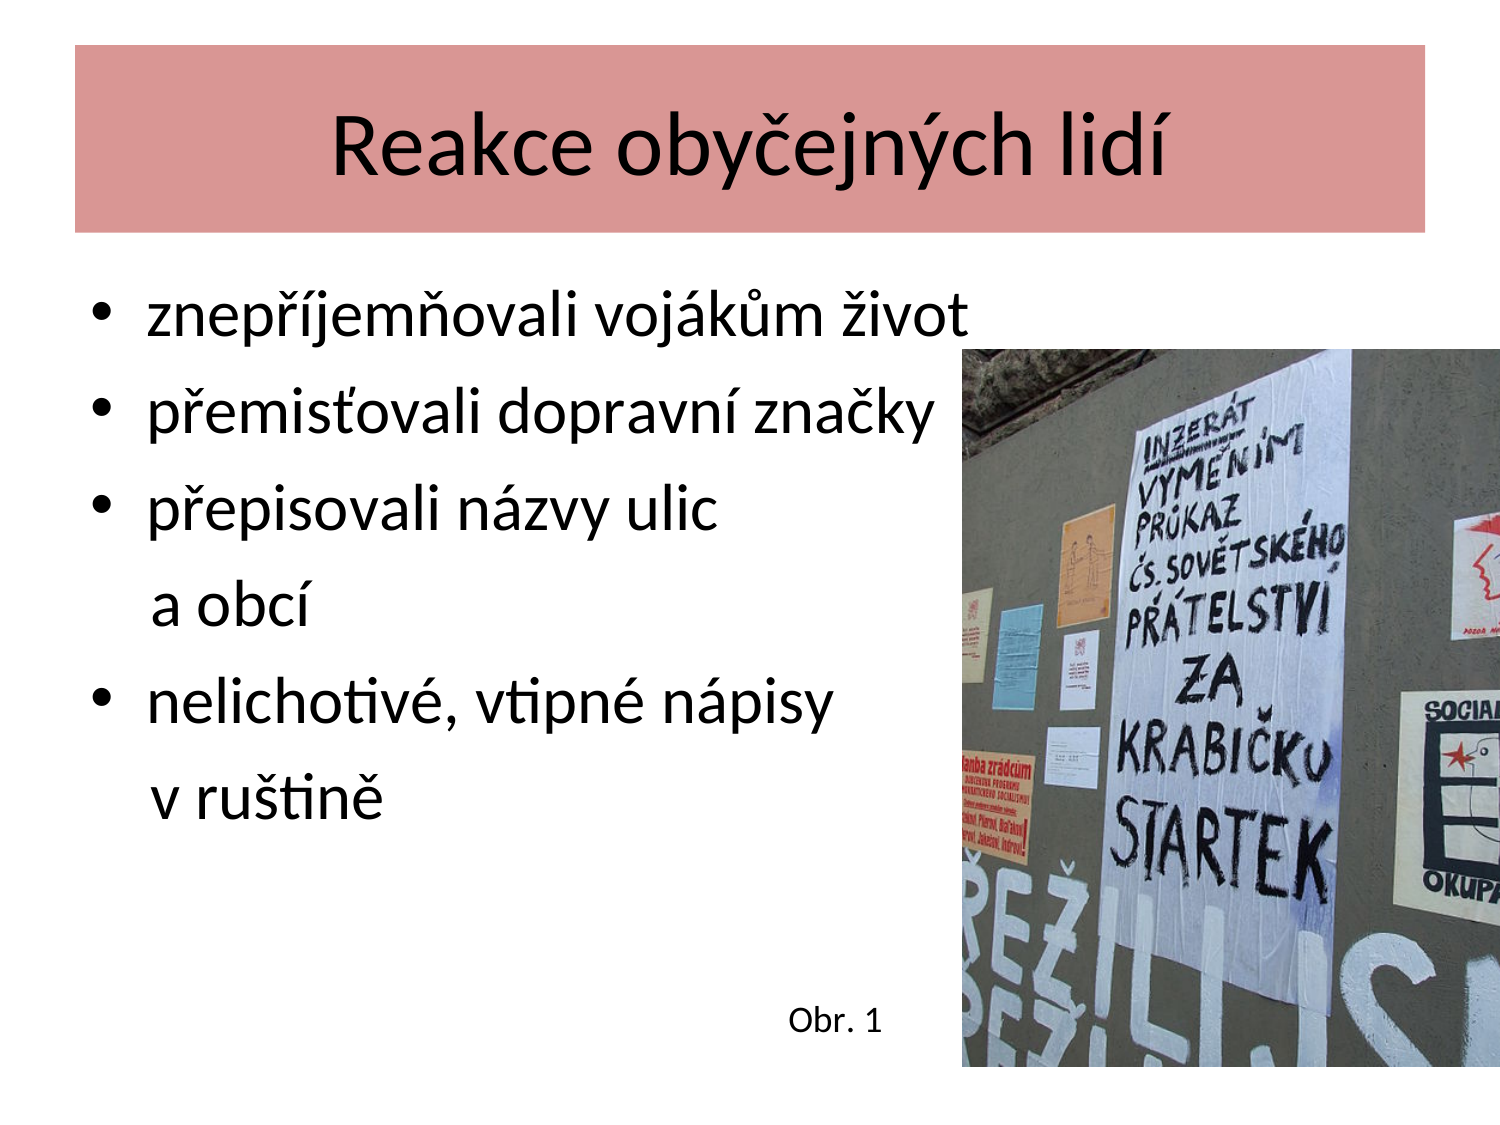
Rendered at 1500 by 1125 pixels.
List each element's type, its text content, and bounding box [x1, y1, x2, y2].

text_box Obr. 1 [773, 987, 1500, 1049]
picture [962, 349, 1500, 987]
list znepříjemňovali vojákům život přemisťovali dopravní značky přepisovali názvy ulic a obcí nelichotivé, vtipné nápisy v ruštině [75, 262, 1426, 1006]
title Reakce obyčejných lidí [75, 45, 1426, 233]
picture [962, 1049, 1500, 1067]
